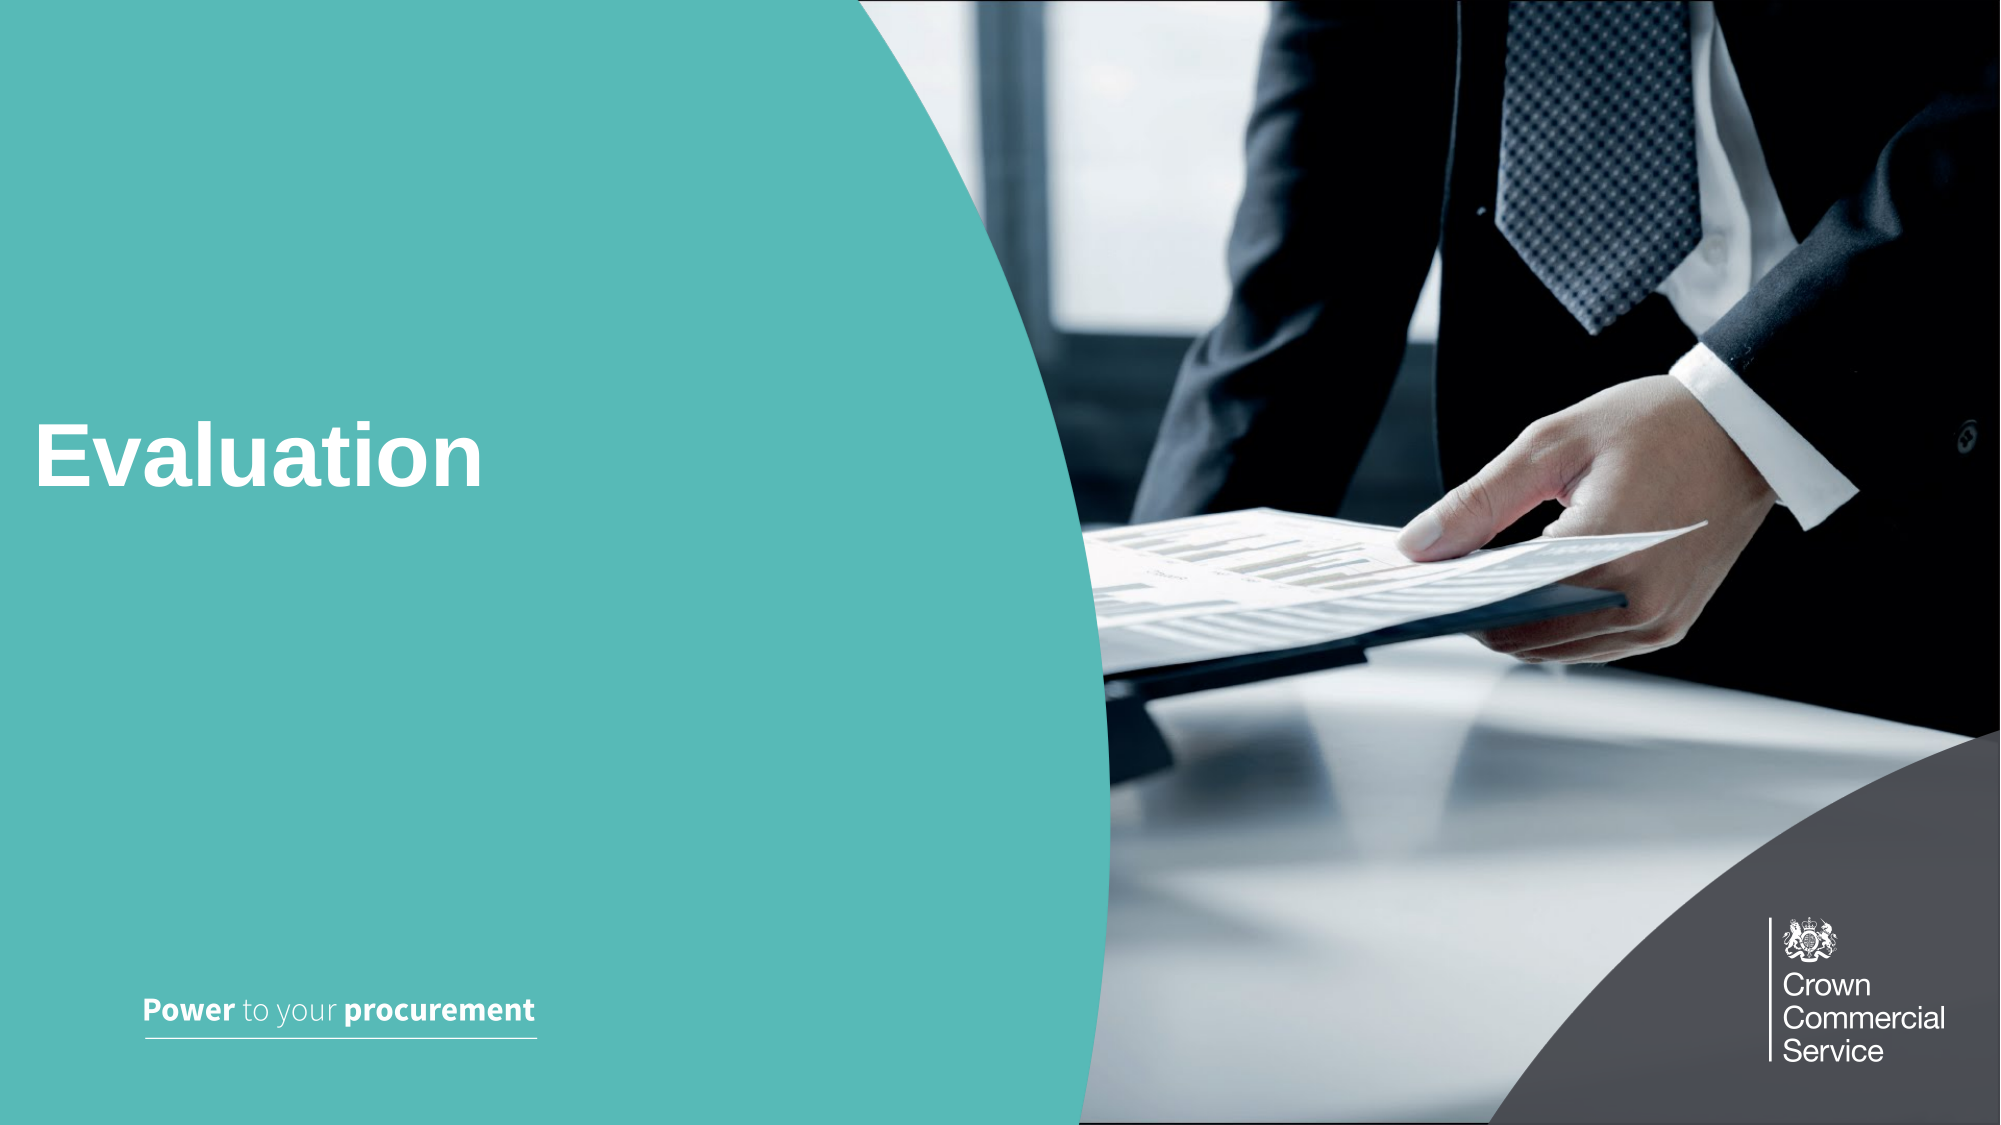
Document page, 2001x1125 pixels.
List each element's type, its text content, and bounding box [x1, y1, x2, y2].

title Evaluation [31, 288, 1005, 853]
picture [0, 0, 2000, 1125]
